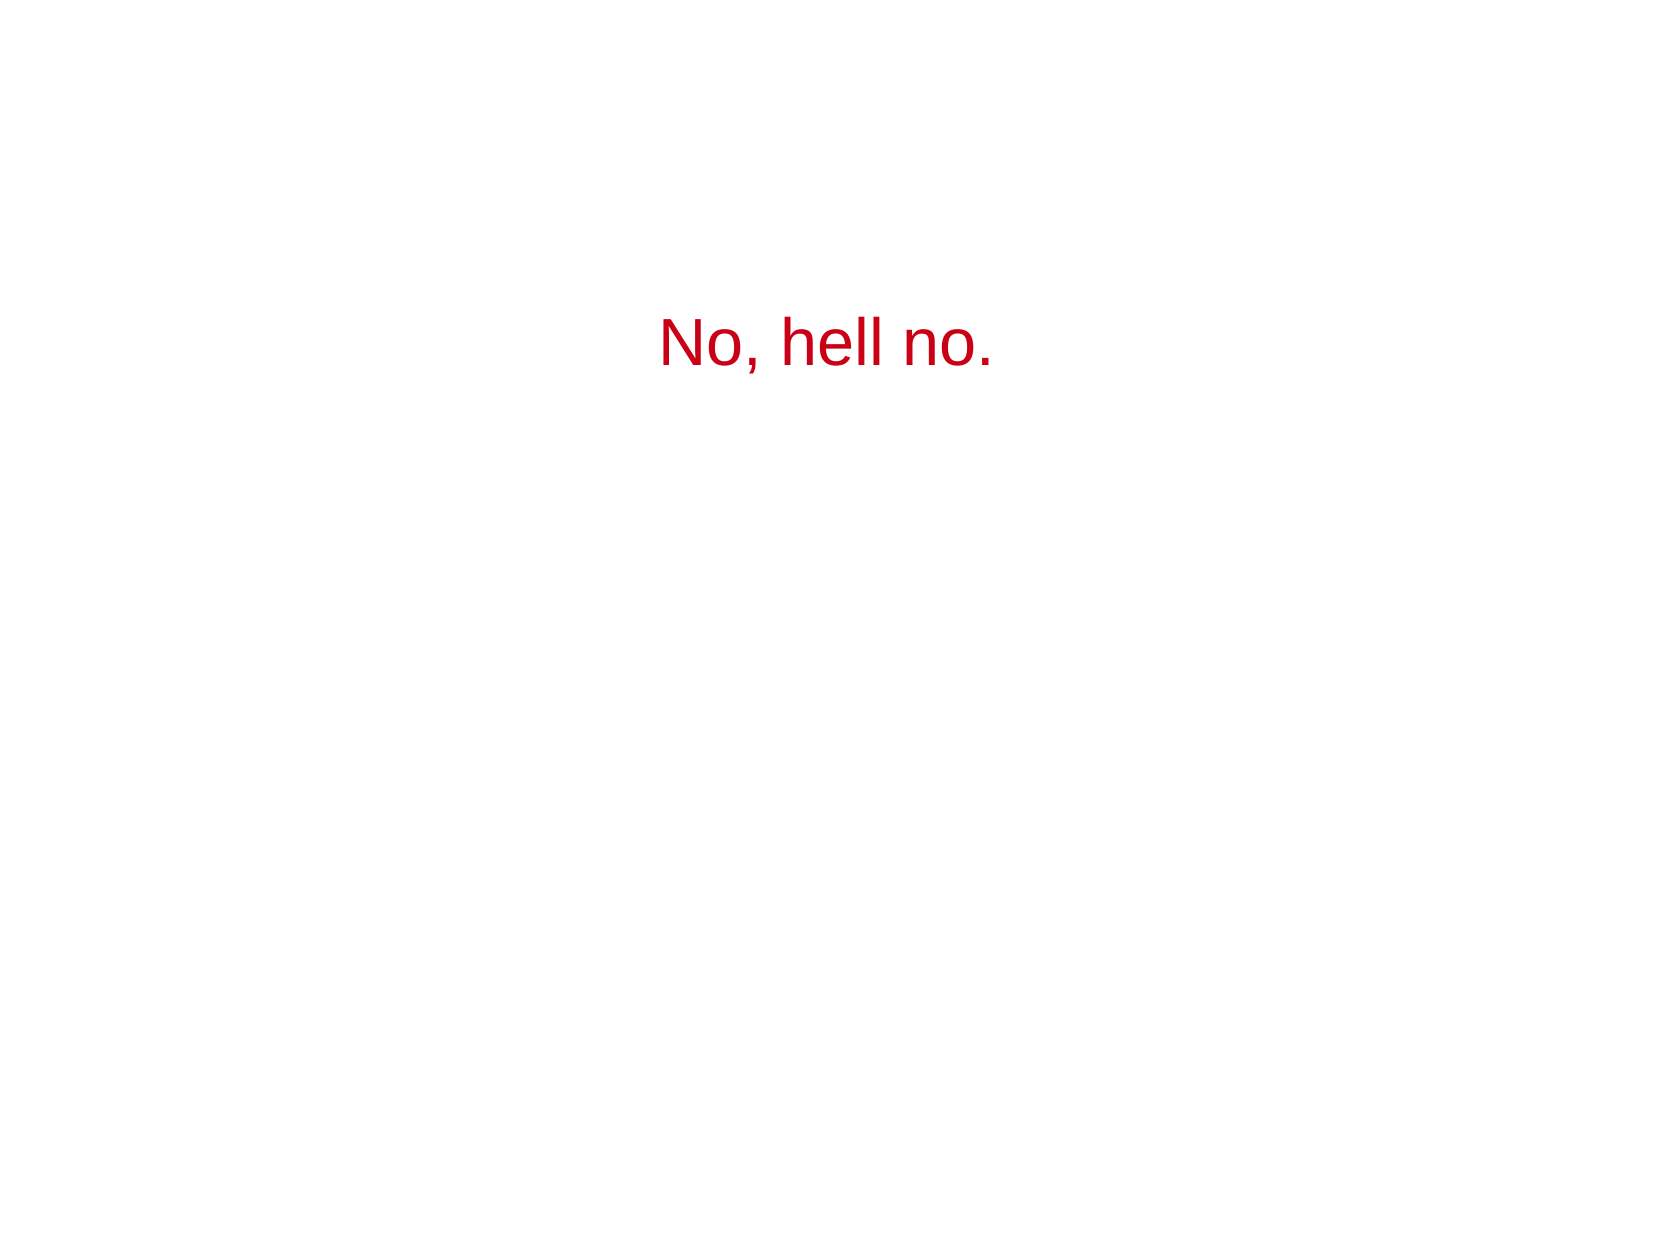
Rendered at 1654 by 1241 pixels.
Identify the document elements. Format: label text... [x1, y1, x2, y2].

subtitle No, hell no. [82, 56, 1571, 1102]
